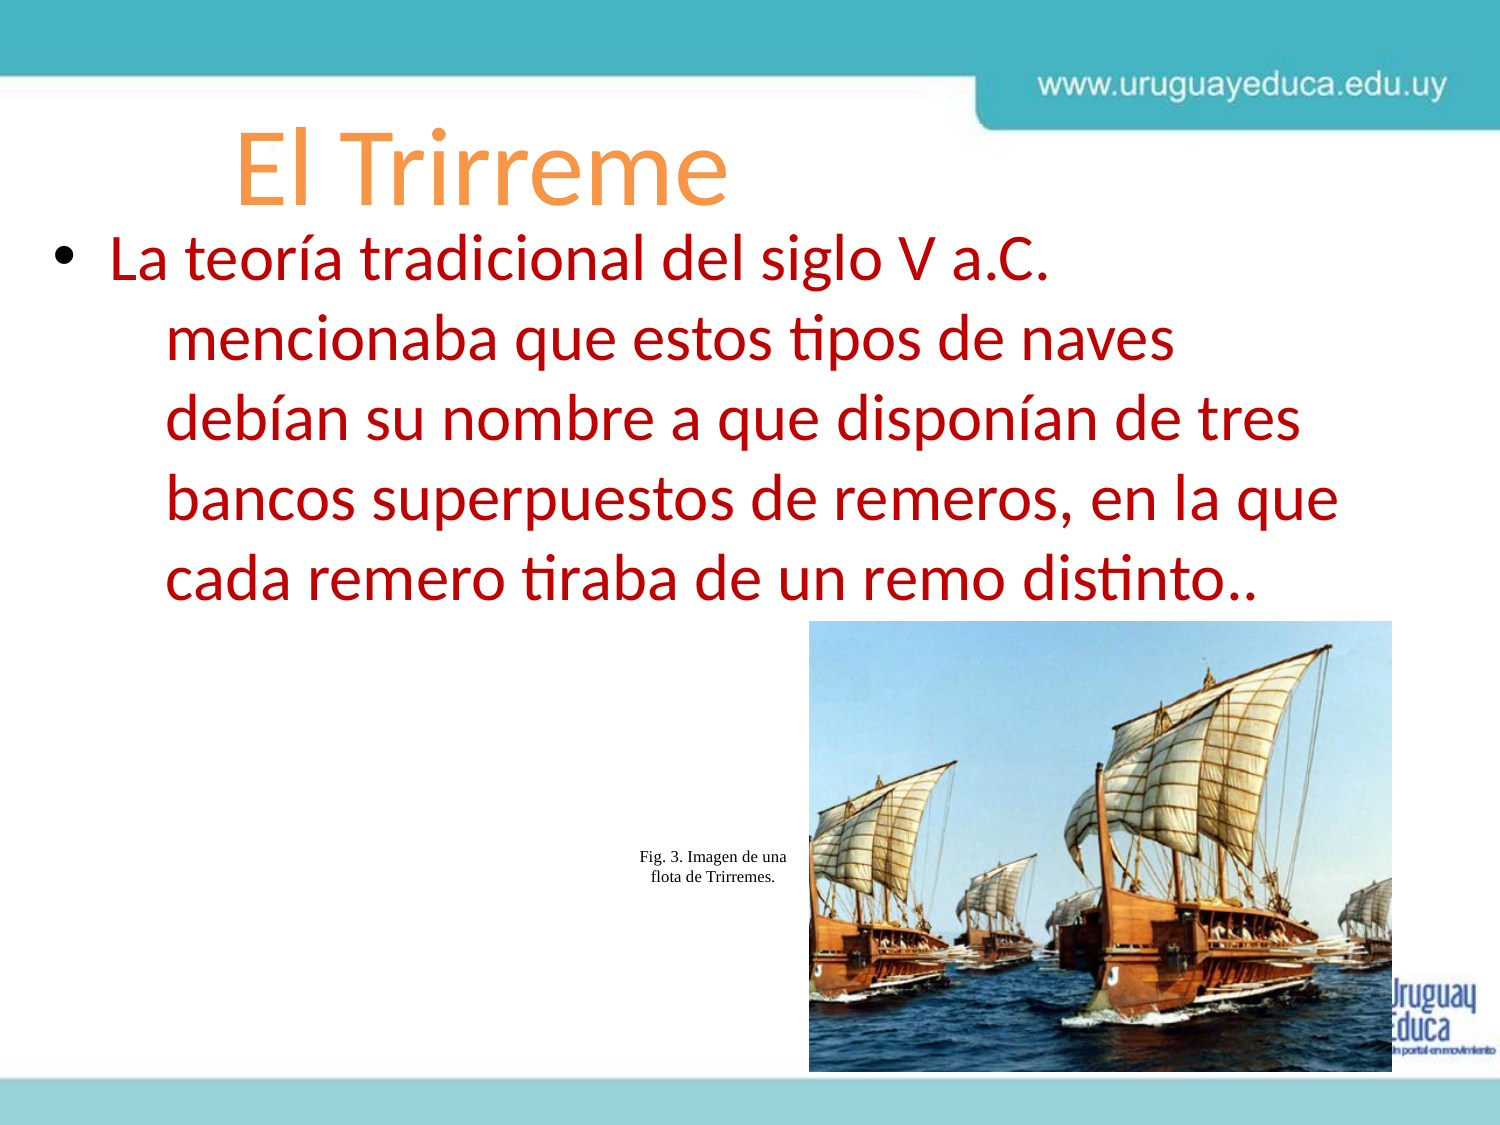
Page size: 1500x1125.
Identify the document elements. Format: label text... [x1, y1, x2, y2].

list La teoría tradicional del siglo V a.C. mencionaba que estos tipos de naves debían su nombre a que disponían de tres bancos superpuestos de remeros, en la que cada remero tiraba de un remo distinto.. [37, 206, 1388, 950]
text_box Fig. 3. Imagen de una flota de Trirremes. [612, 838, 814, 894]
picture [0, 0, 1500, 1125]
title El Trirreme [0, 66, 970, 254]
